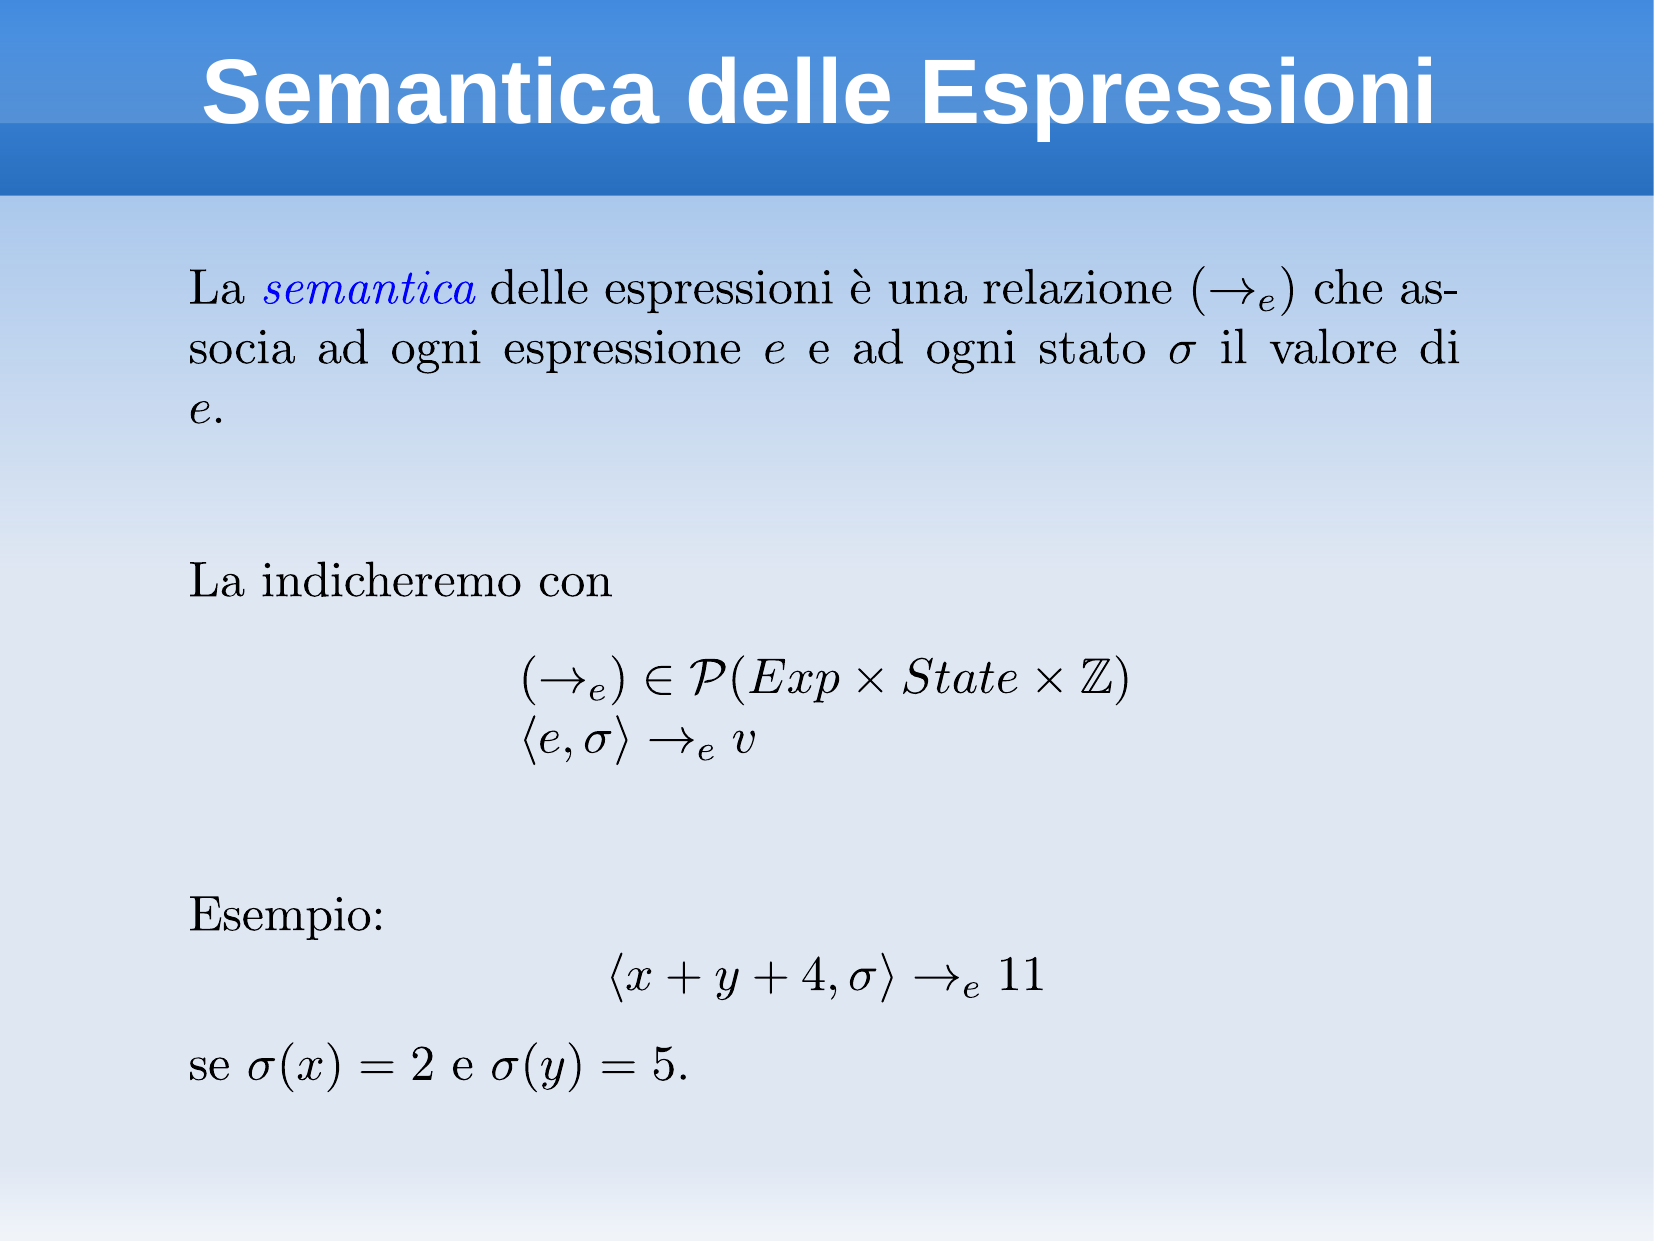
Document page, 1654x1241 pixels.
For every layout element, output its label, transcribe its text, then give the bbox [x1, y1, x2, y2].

text_box [188, 266, 1461, 1093]
title Semantica delle Espressioni [76, 0, 1565, 188]
picture [0, 0, 1654, 1241]
